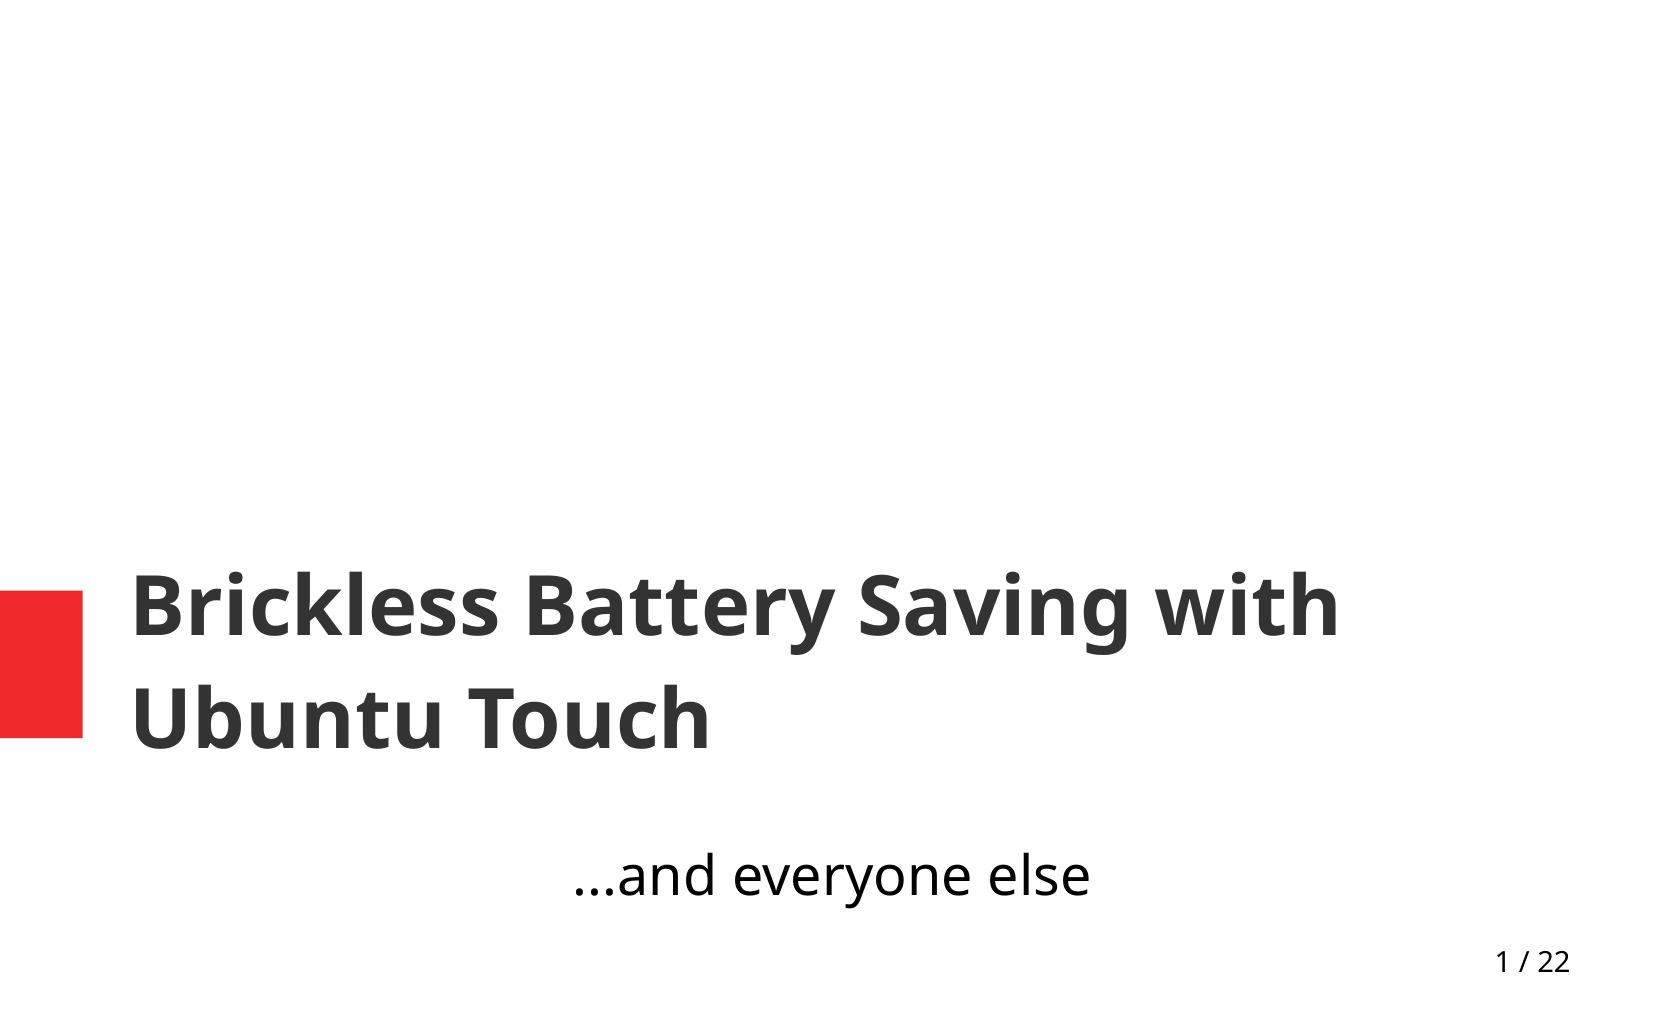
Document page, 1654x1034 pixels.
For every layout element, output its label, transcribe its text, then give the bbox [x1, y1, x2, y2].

subtitle ...and everyone else [129, 807, 1536, 942]
title Brickless Battery Saving with Ubuntu Touch [129, 561, 1536, 758]
